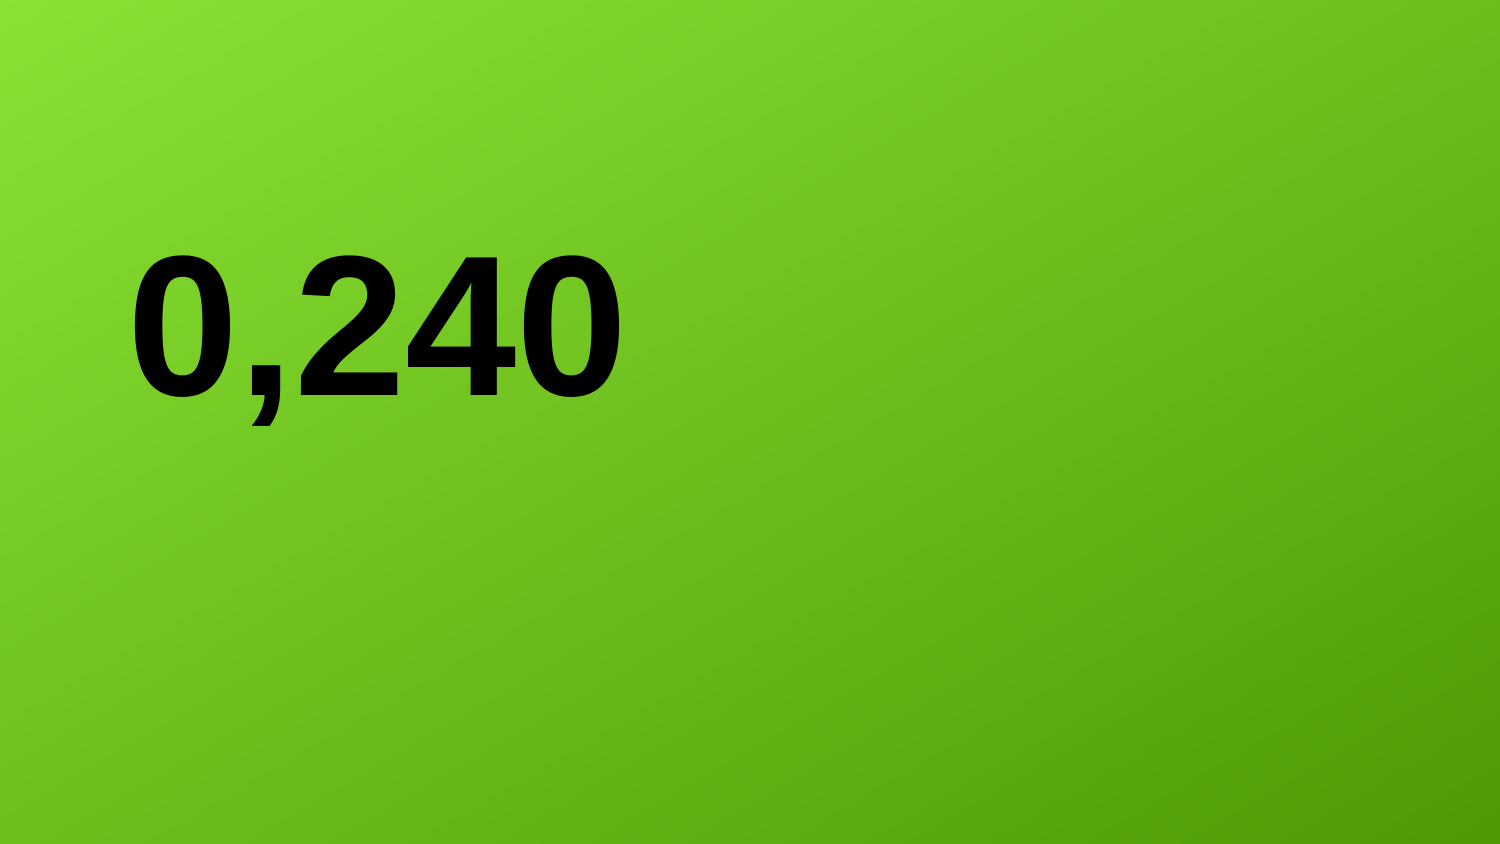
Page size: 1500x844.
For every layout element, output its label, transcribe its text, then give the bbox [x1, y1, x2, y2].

title 0,240 [112, 259, 1388, 450]
